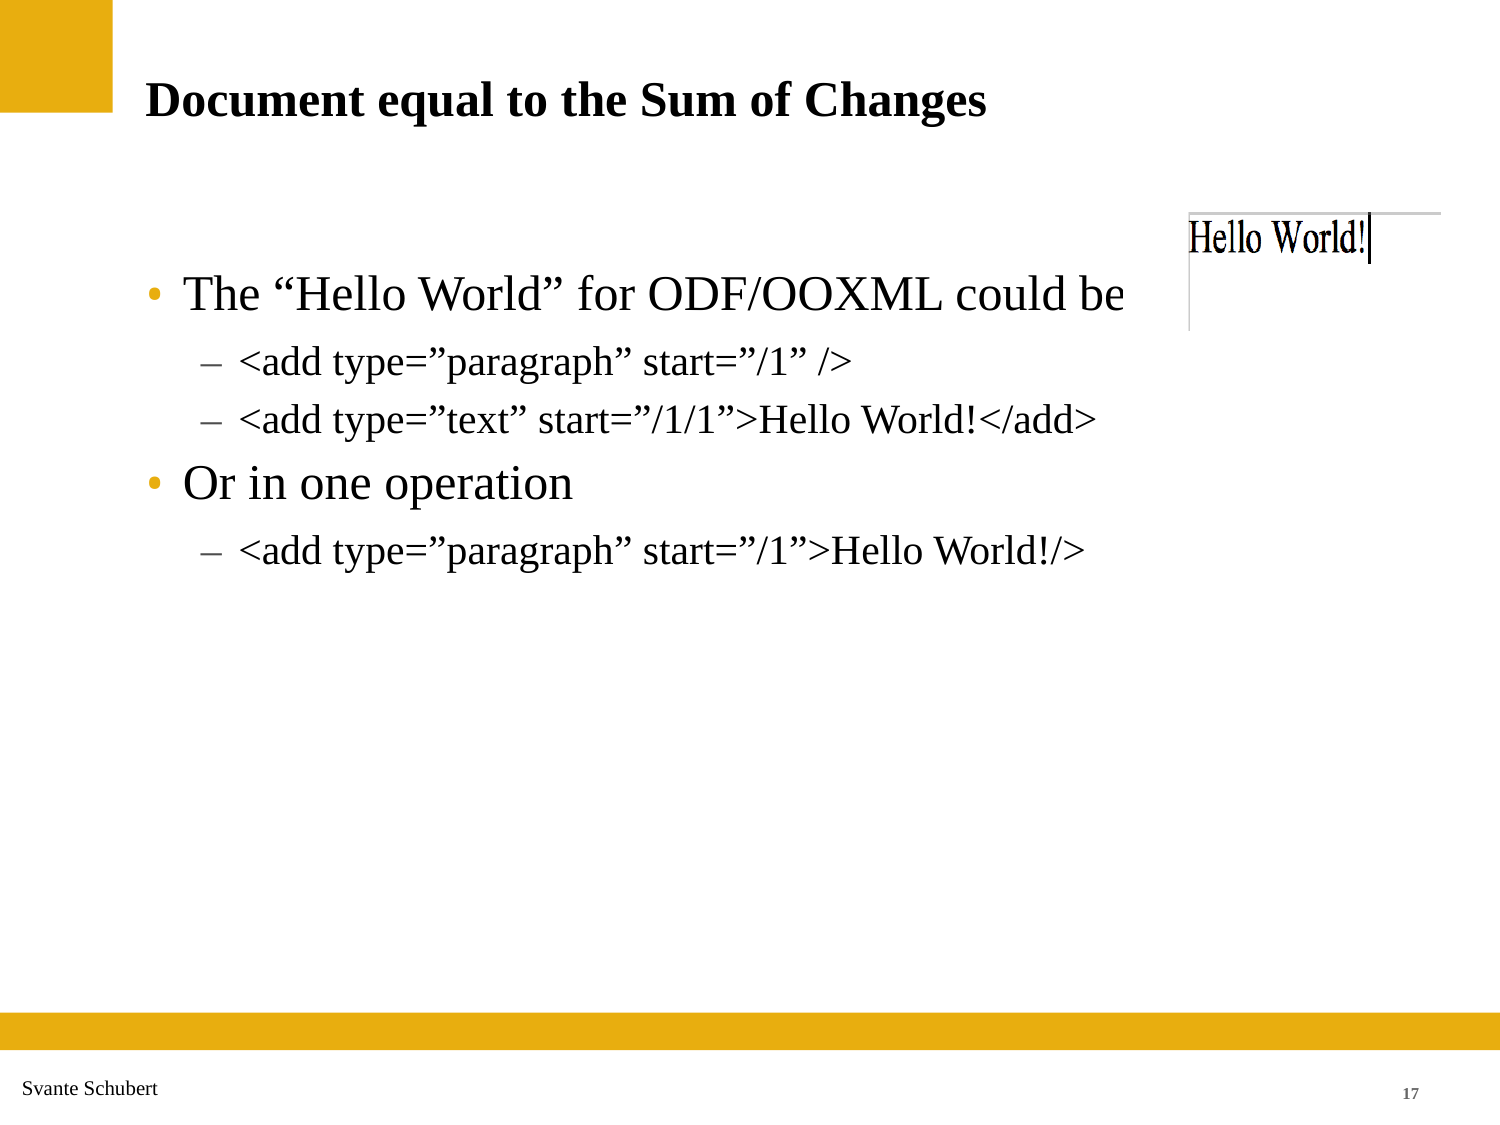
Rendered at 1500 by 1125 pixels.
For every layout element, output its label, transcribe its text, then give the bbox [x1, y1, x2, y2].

list The “Hello World” for ODF/OOXML could be <add type=”paragraph” start=”/1” /> <add type=”text” start=”/1/1”>Hello World!</add> Or in one operation <add type=”paragraph” start=”/1”>Hello World!/> [145, 265, 1423, 1009]
title Document equal to the Sum of Changes [145, 67, 1388, 219]
picture [1123, 149, 1441, 331]
